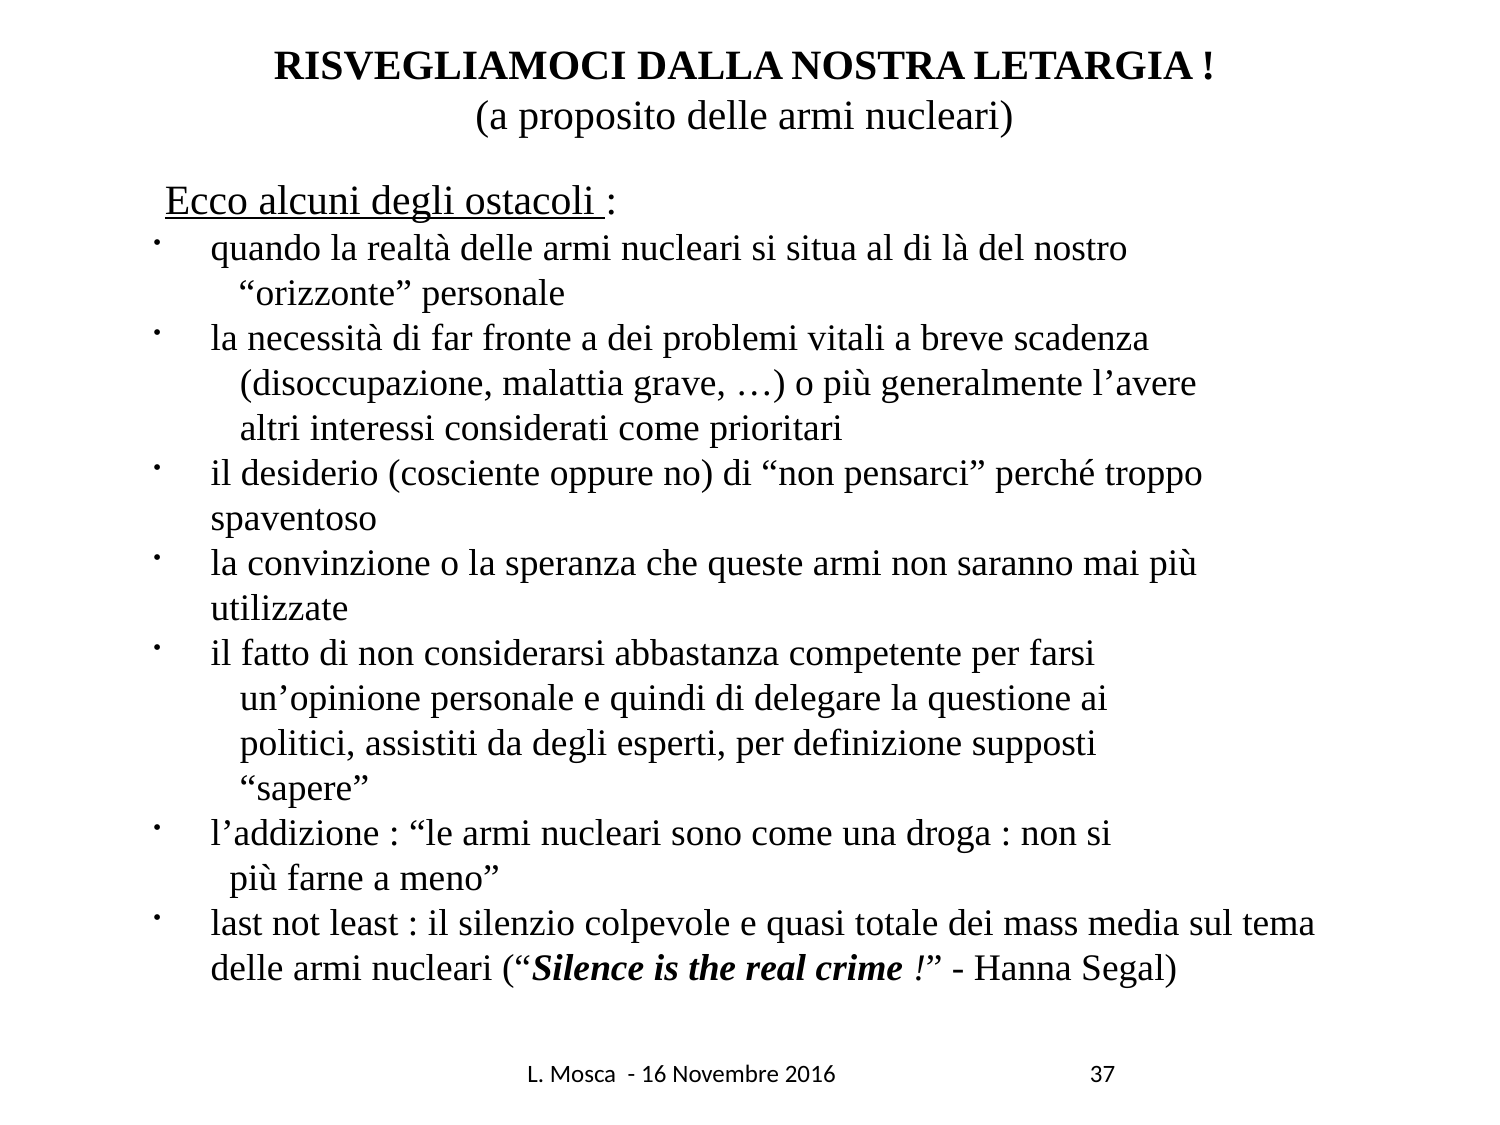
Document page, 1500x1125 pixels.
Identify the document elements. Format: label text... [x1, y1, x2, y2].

text_box <numero> [1074, 1042, 1425, 1103]
text_box RISVEGLIAMOCI DALLA NOSTRA LETARGIA ! (a proposito delle armi nucleari) Ecco alcuni degli ostacoli : quando la realtà delle armi nucleari si situa al di là del nostro “orizzonte” personale la necessità di far fronte a dei problemi vitali a breve scadenza (disoccupazione, malattia grave, …) o più generalmente l’avere altri interessi considerati come prioritari il desiderio (cosciente oppure no) di “non pensarci” perché troppo spaventoso la convinzione o la speranza che queste armi non saranno mai più utilizzate il fatto di non considerarsi abbastanza competente per farsi un’opinione personale e quindi di delegare la questione ai politici, assistiti da degli esperti, per definizione supposti “sapere” l’addizione : “le armi nucleari sono come una droga : non si più farne a meno” last not least : il silenzio colpevole e quasi totale dei mass media sul tema delle armi nucleari (“Silence is the real crime !” - Hanna Segal) [139, 30, 1361, 1041]
text_box L. Mosca - 16 Novembre 2016 [512, 1042, 988, 1103]
